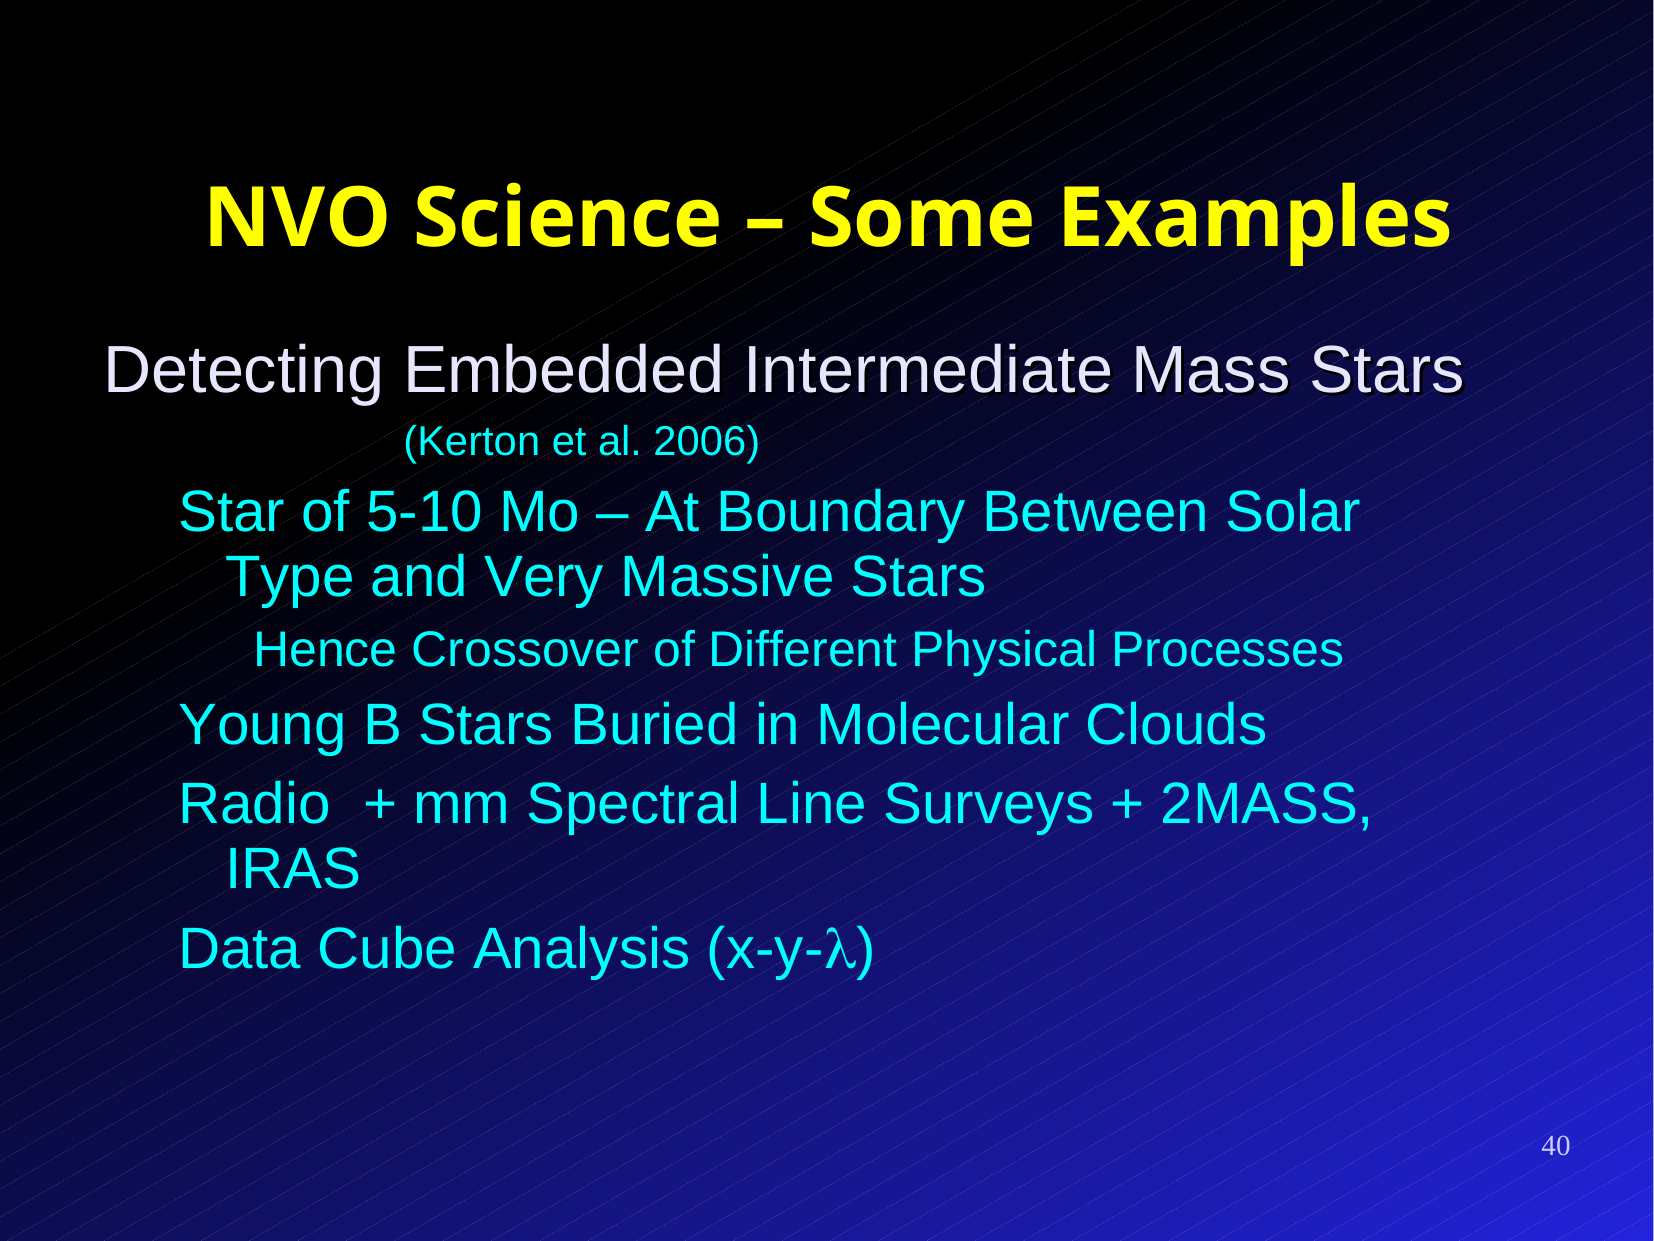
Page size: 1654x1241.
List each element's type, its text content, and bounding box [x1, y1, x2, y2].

title NVO Science – Some Examples [126, 84, 1532, 344]
list Detecting Embedded Intermediate Mass Stars (Kerton et al. 2006) Star of 5-10 Mo – At Boundary Between Solar Type and Very Massive Stars Hence Crossover of Different Physical Processes Young B Stars Buried in Molecular Clouds Radio + mm Spectral Line Surveys + 2MASS, IRAS Data Cube Analysis (x-y-) [88, 324, 1514, 1152]
